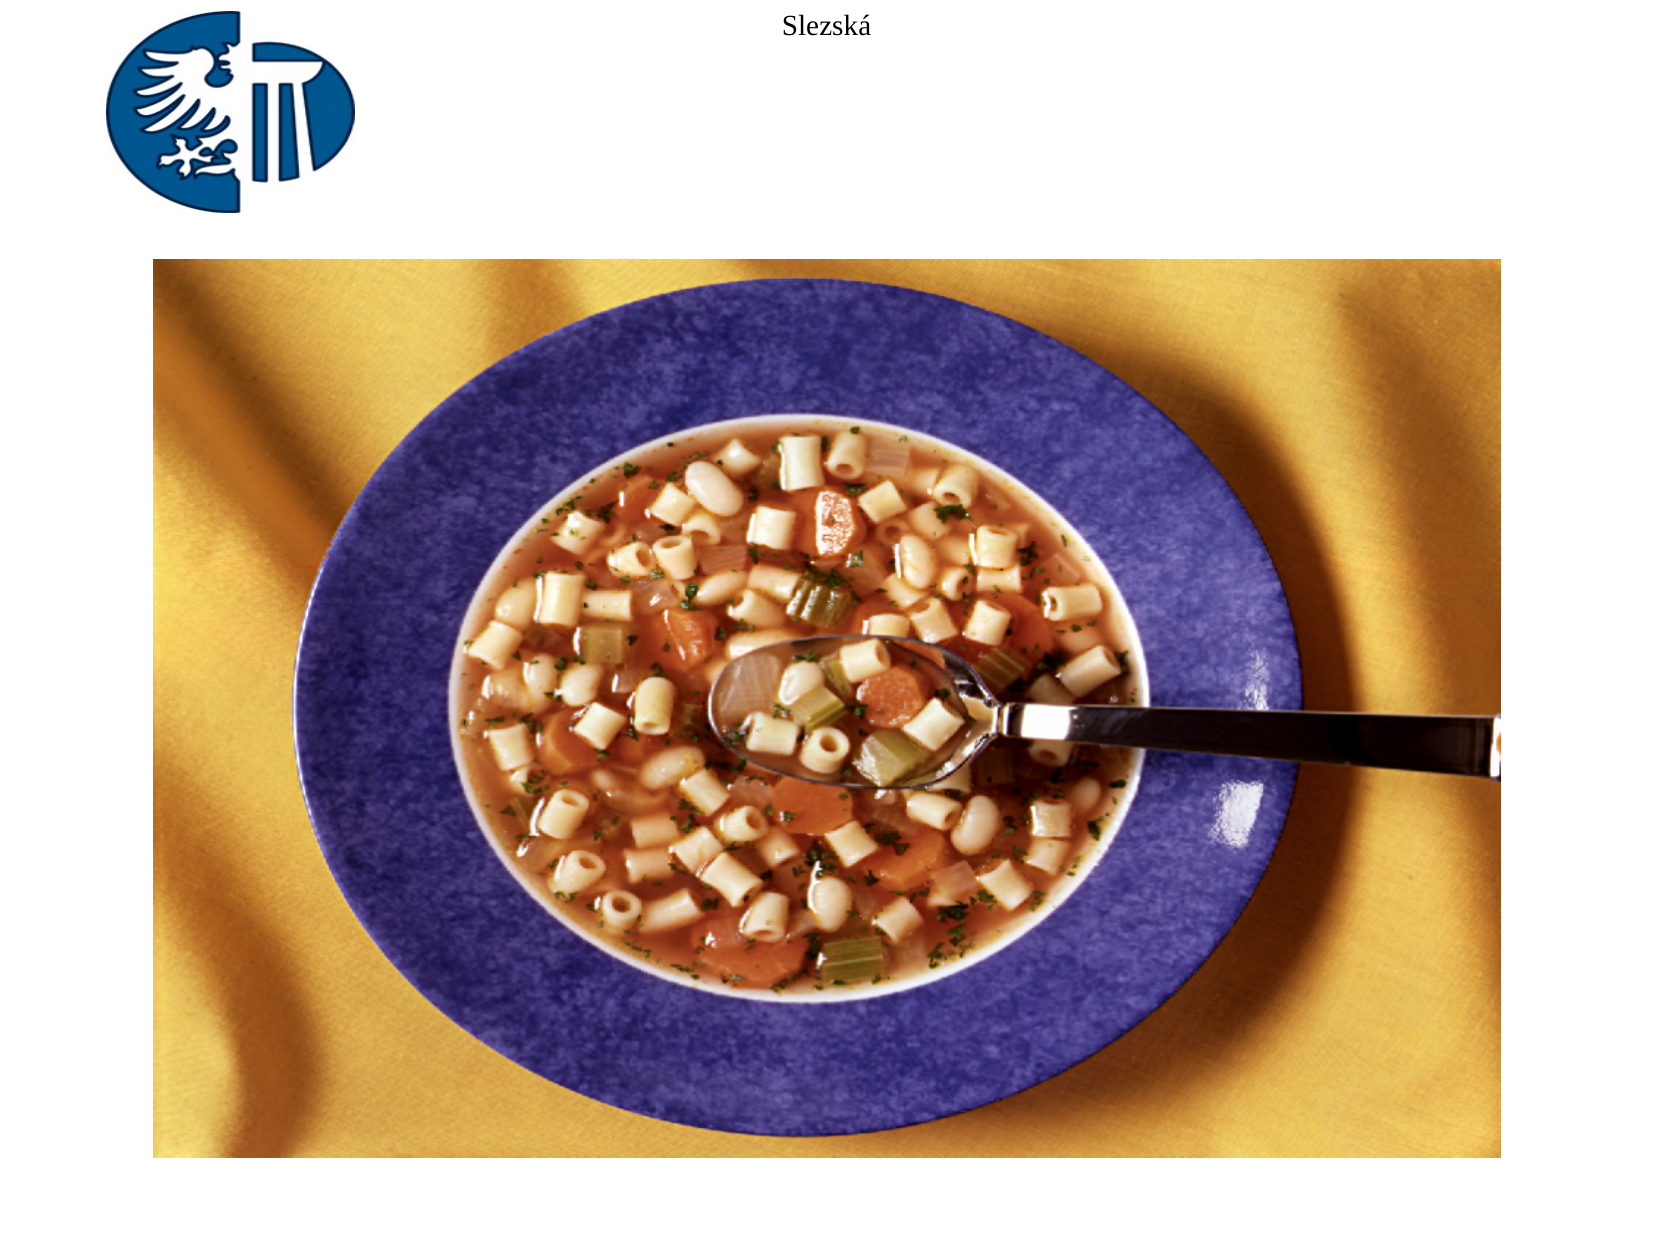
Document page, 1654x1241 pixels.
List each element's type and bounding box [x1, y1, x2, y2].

picture [106, 11, 355, 213]
picture [153, 259, 1501, 1158]
